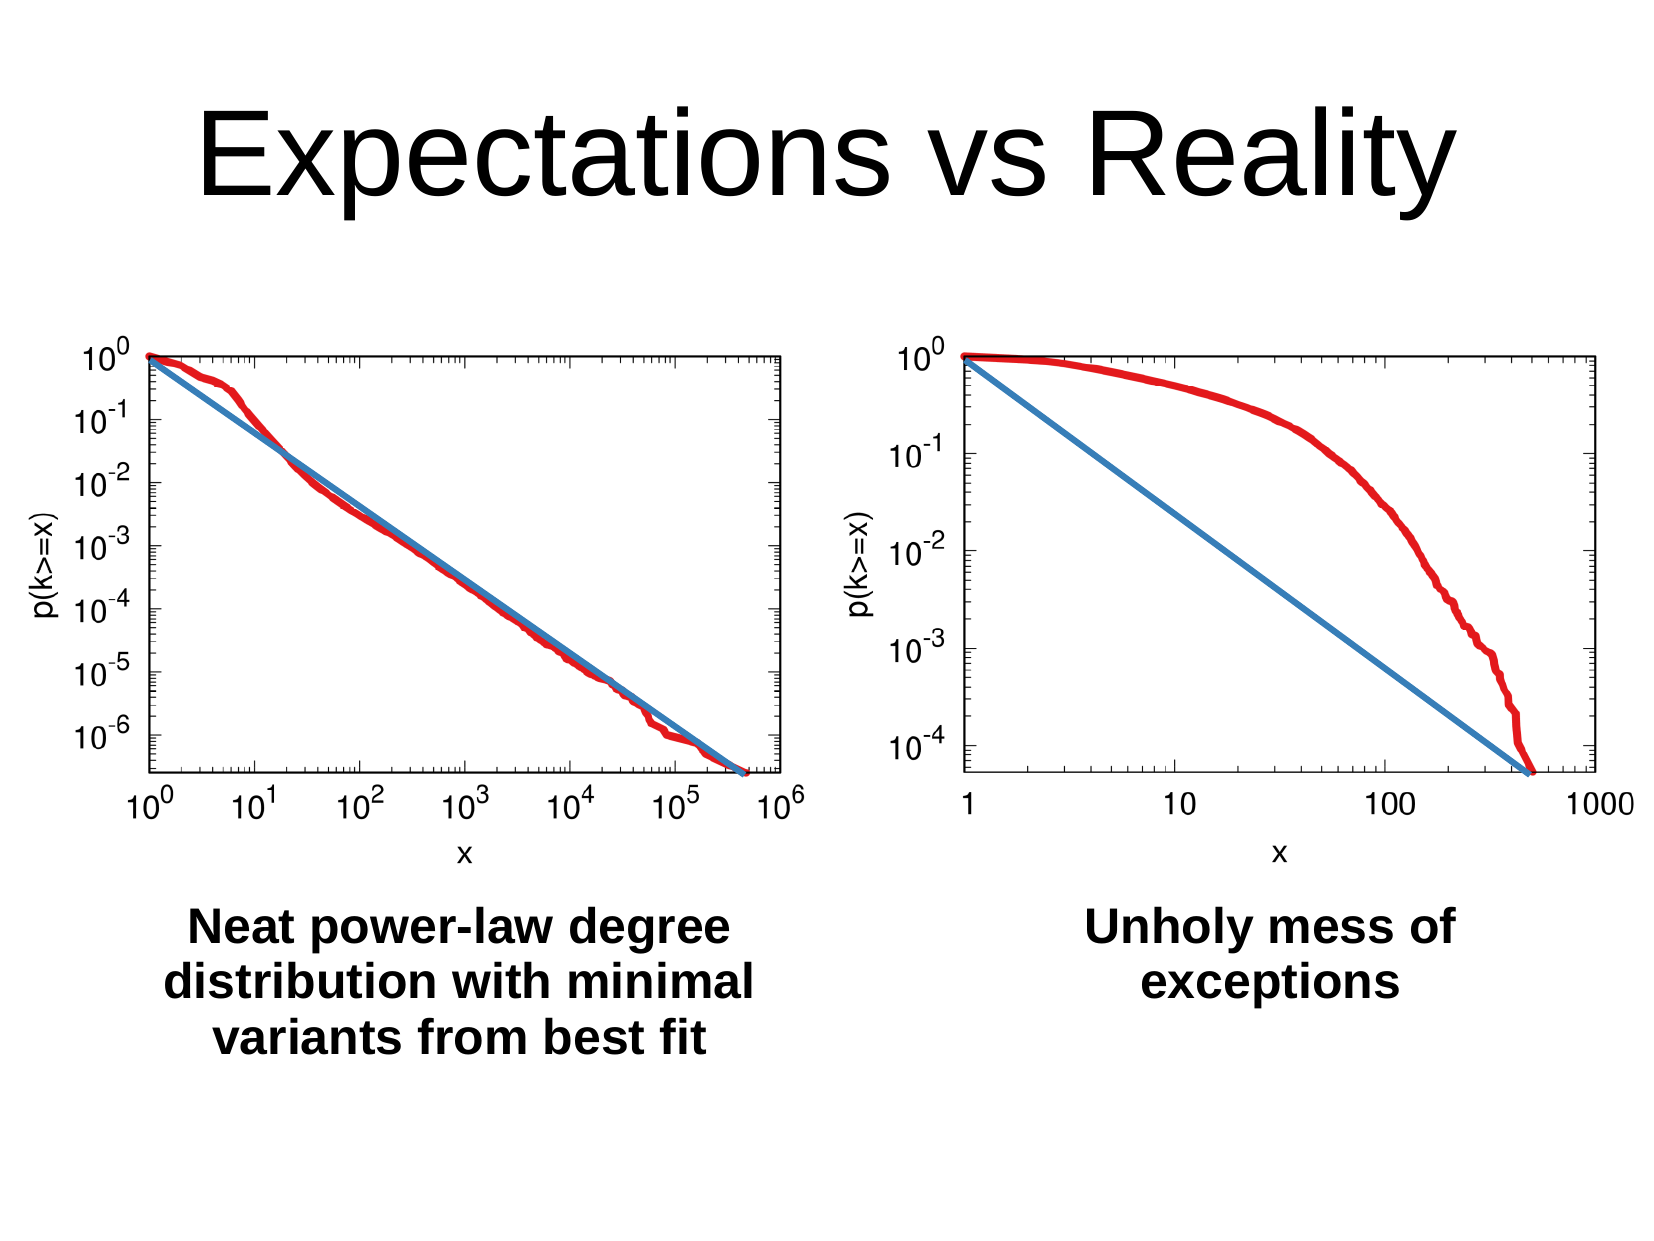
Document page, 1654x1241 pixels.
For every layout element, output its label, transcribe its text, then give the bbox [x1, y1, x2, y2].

text_box Unholy mess of exceptions [1069, 890, 1487, 1000]
picture [12, 324, 1653, 876]
title Expectations vs Reality [82, 49, 1571, 257]
text_box Neat power-law degree distribution with minimal variants from best fit [148, 890, 779, 1047]
